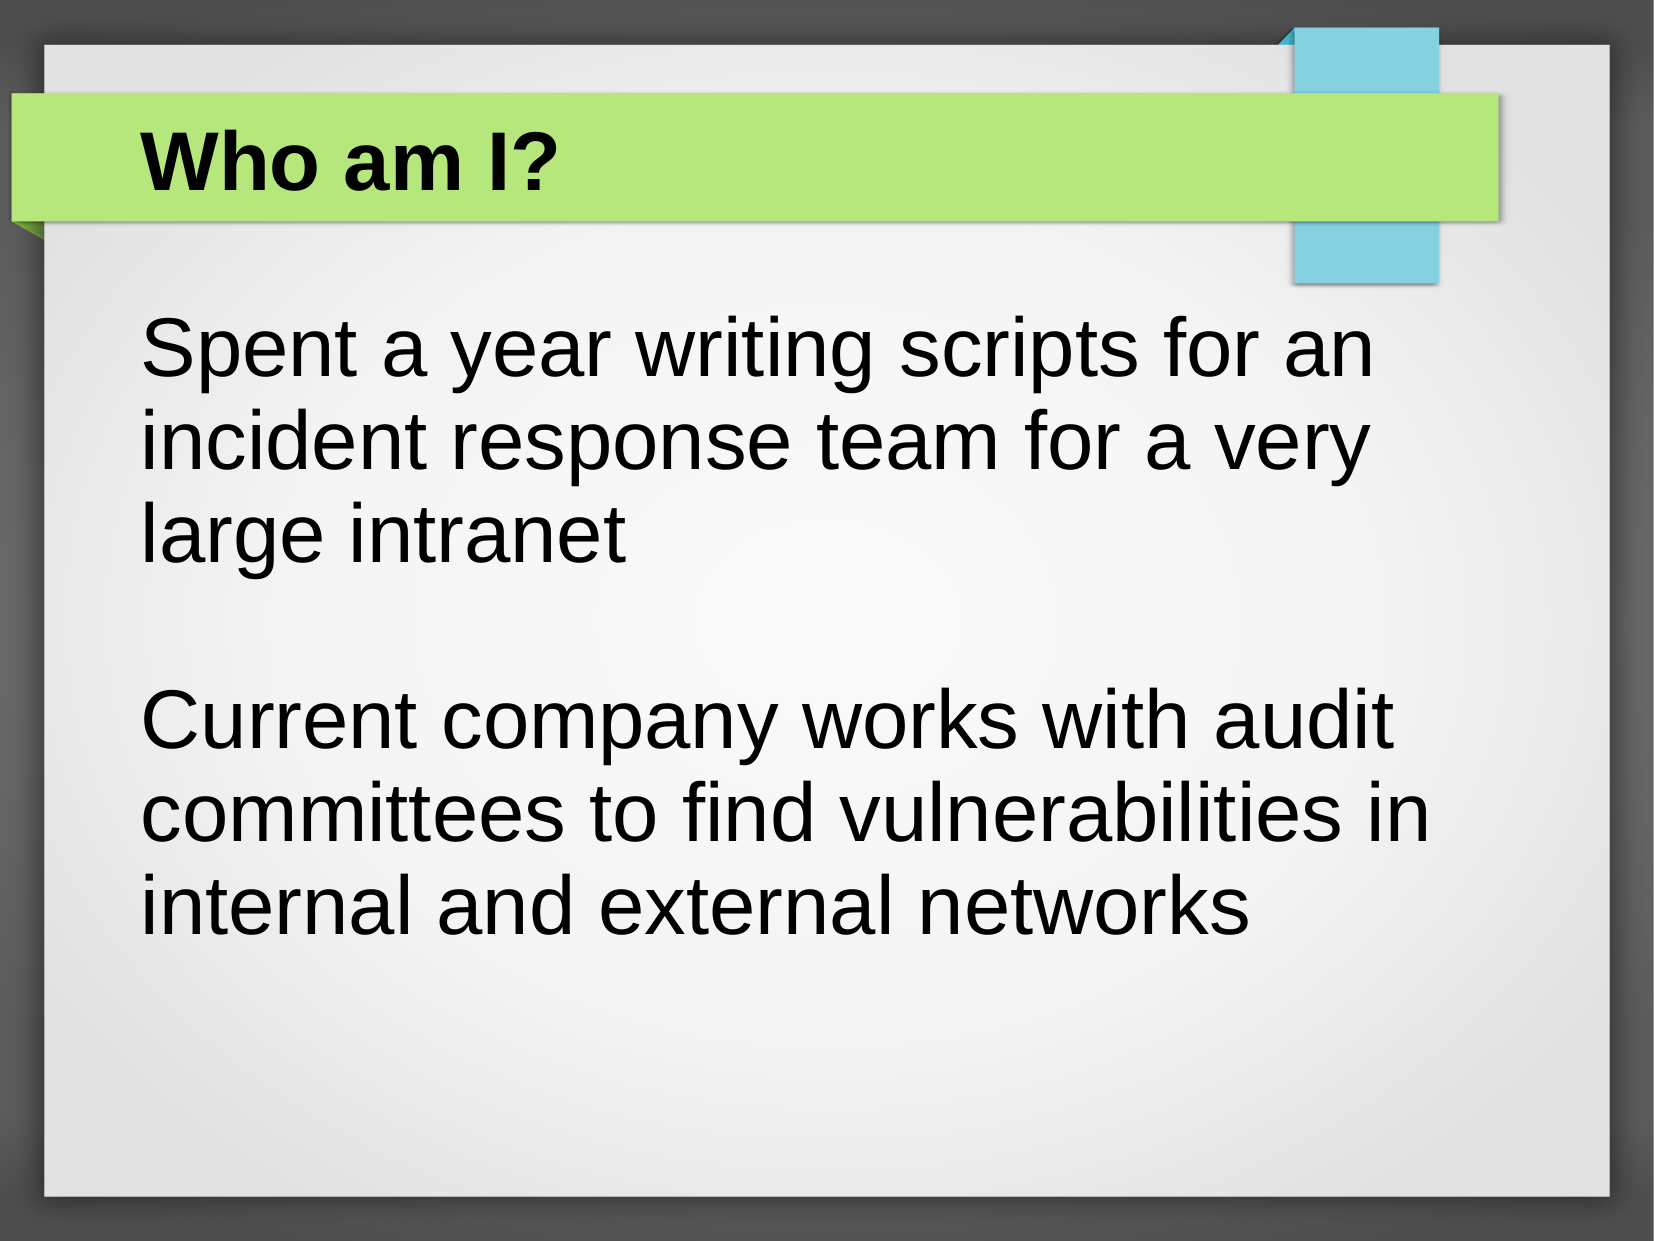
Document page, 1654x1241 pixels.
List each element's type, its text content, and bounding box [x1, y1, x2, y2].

picture [0, 0, 1654, 1241]
text_box Who am I? Spent a year writing scripts for an incident response team for a very large intranet Current company works with audit committees to find vulnerabilities in internal and external networks [126, 108, 1471, 961]
